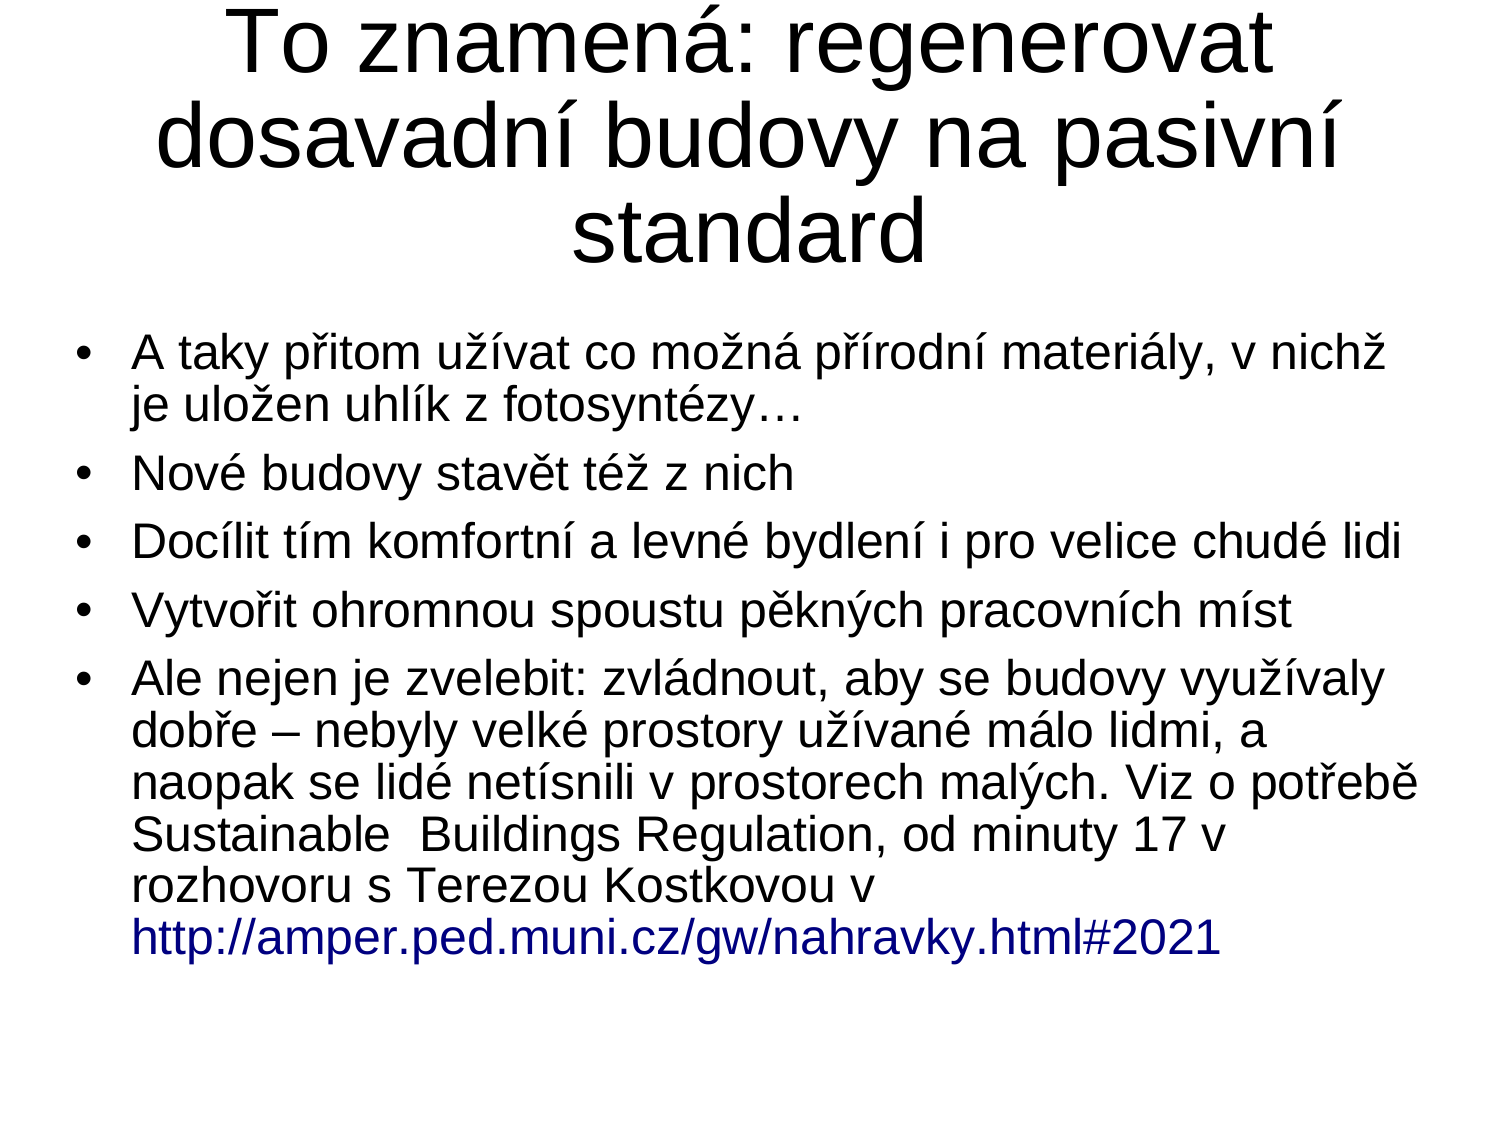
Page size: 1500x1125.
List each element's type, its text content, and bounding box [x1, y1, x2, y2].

title To znamená: regenerovat dosavadní budovy na pasivní standard [75, 0, 1425, 282]
list A taky přitom užívat co možná přírodní materiály, v nichž je uložen uhlík z fotosyntézy… Nové budovy stavět též z nich Docílit tím komfortní a levné bydlení i pro velice chudé lidi Vytvořit ohromnou spoustu pěkných pracovních míst Ale nejen je zvelebit: zvládnout, aby se budovy využívaly dobře – nebyly velké prostory užívané málo lidmi, a naopak se lidé netísnili v prostorech malých. Viz o potřebě Sustainable Buildings Regulation, od minuty 17 v rozhovoru s Terezou Kostkovou v http://amper.ped.muni.cz/gw/nahravky.html#2021 [75, 328, 1425, 982]
